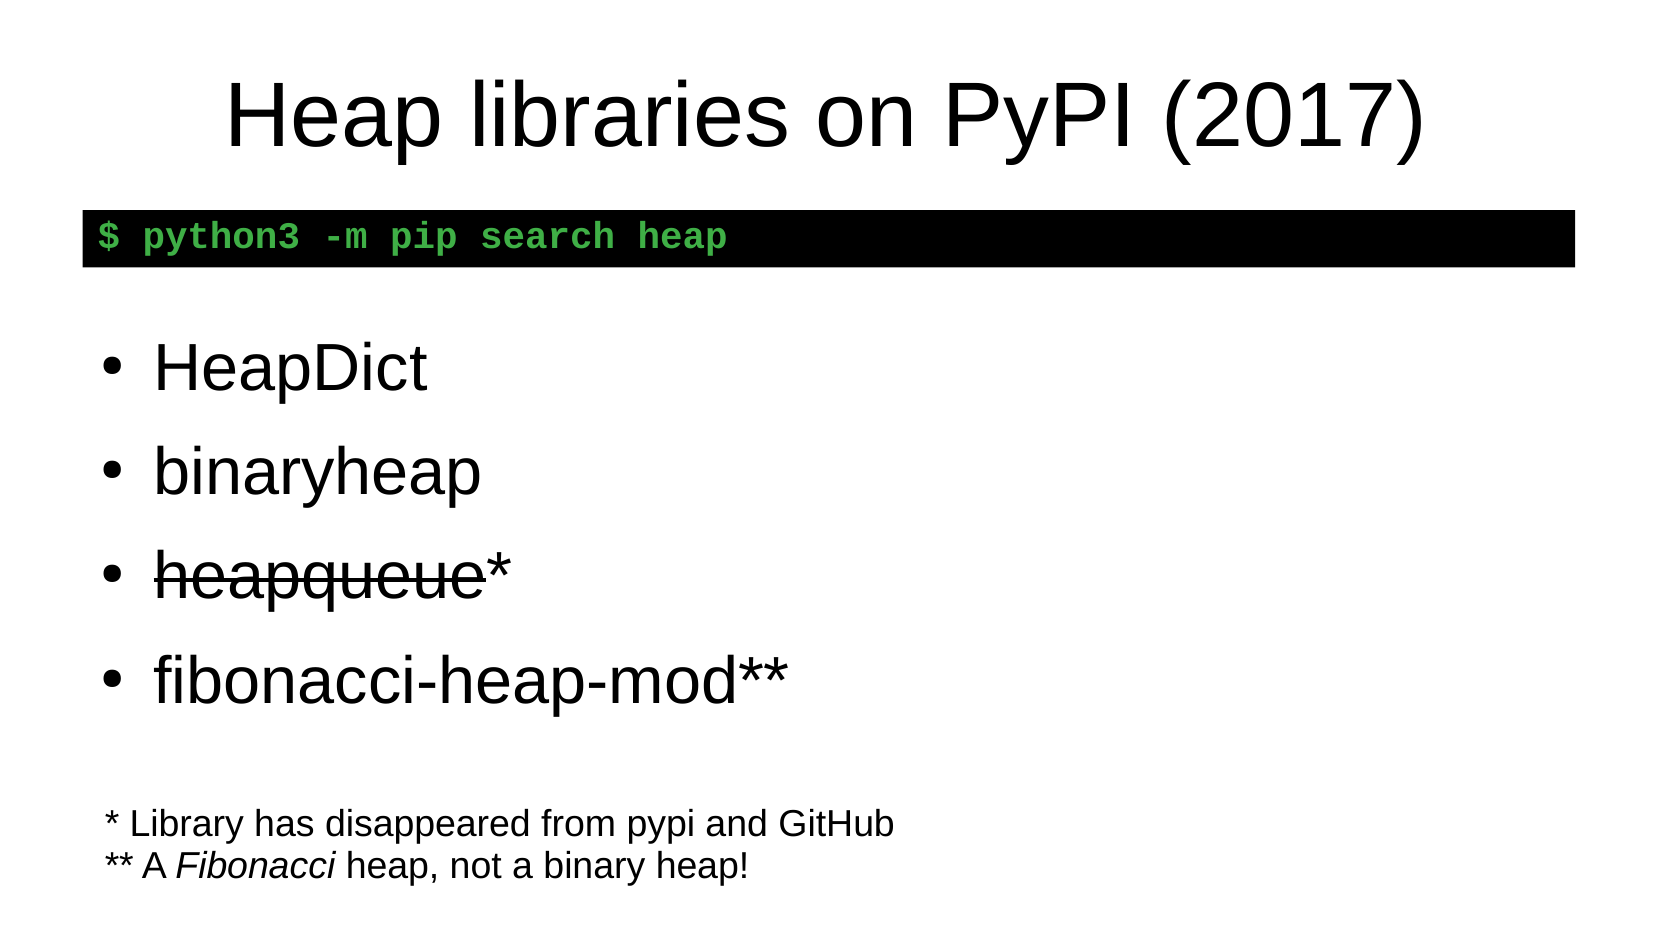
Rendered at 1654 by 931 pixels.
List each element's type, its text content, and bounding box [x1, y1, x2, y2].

list HeapDict binaryheap heapqueue* fibonacci-heap-mod** [82, 330, 1571, 758]
text_box $ python3 -m pip search heap [82, 210, 1576, 268]
text_box * Library has disappeared from pypi and GitHub ** A Fibonacci heap, not a binary heap! [90, 795, 1561, 894]
title Heap libraries on PyPI (2017) [82, 37, 1571, 193]
